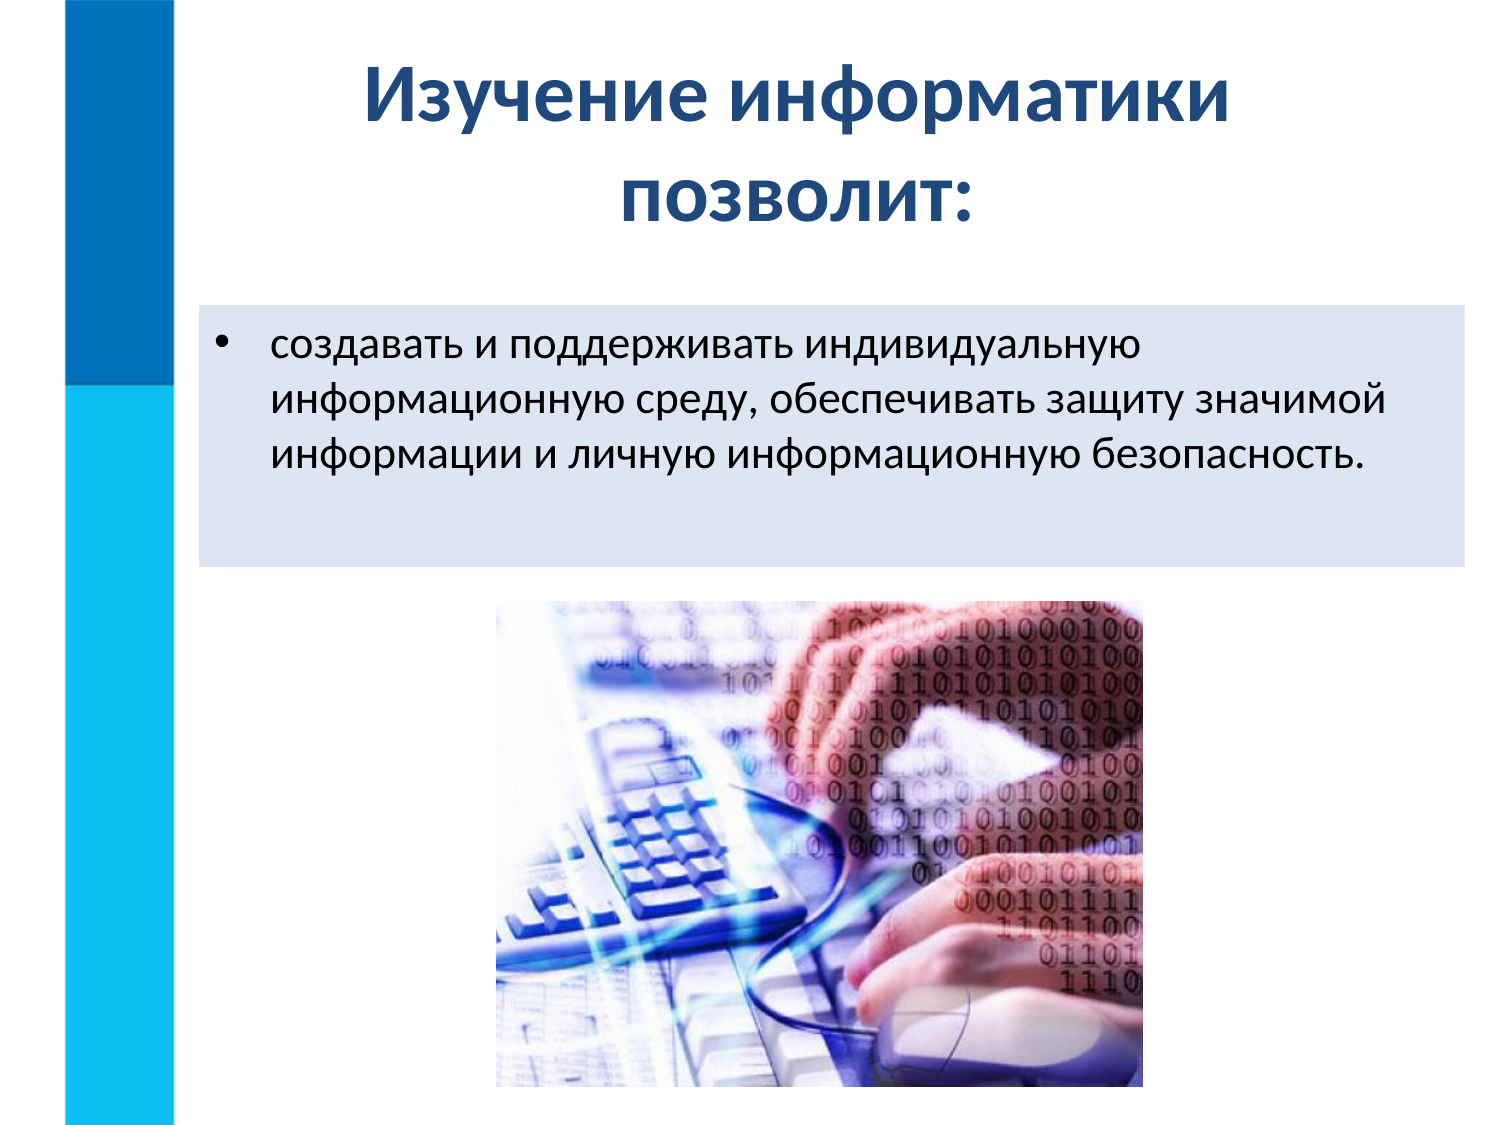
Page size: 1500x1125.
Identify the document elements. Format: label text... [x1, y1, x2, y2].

text_box Изучение информатики позволит: [171, 31, 1426, 247]
text_box создавать и поддерживать индивидуальную информационную среду, обеспечивать защиту значимой информации и личную информационную безопасность. [199, 305, 1465, 567]
picture [0, 0, 1500, 1125]
